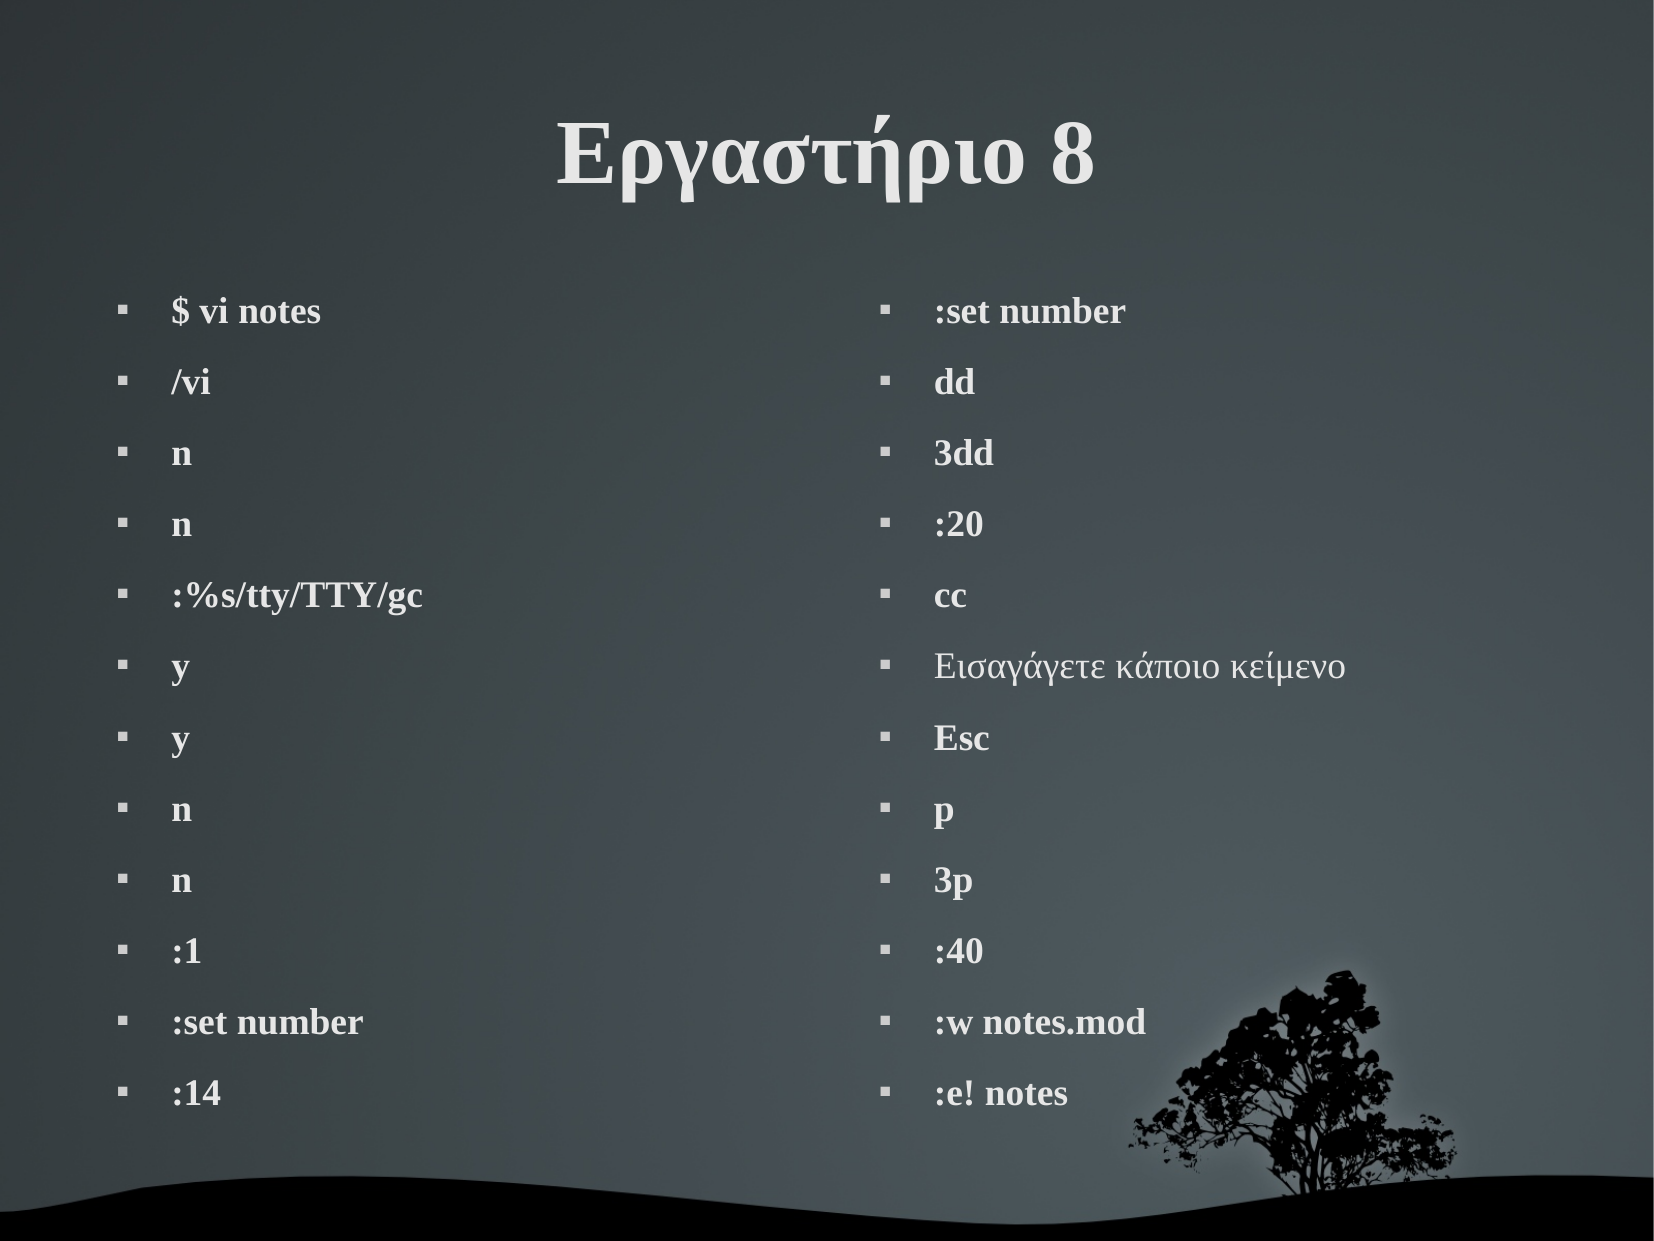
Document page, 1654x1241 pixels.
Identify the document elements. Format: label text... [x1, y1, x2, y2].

list :set number dd 3dd :20 cc Εισαγάγετε κάποιο κείμενο Esc p 3p :40 :w notes.mod :e! notes [845, 290, 1572, 1241]
title Εργαστήριο 8 [82, 49, 1571, 257]
list $ vi notes /vi n n :%s/tty/TTY/gc y y n n :1 :set number :14 [82, 290, 809, 1204]
picture [0, 0, 1654, 1241]
